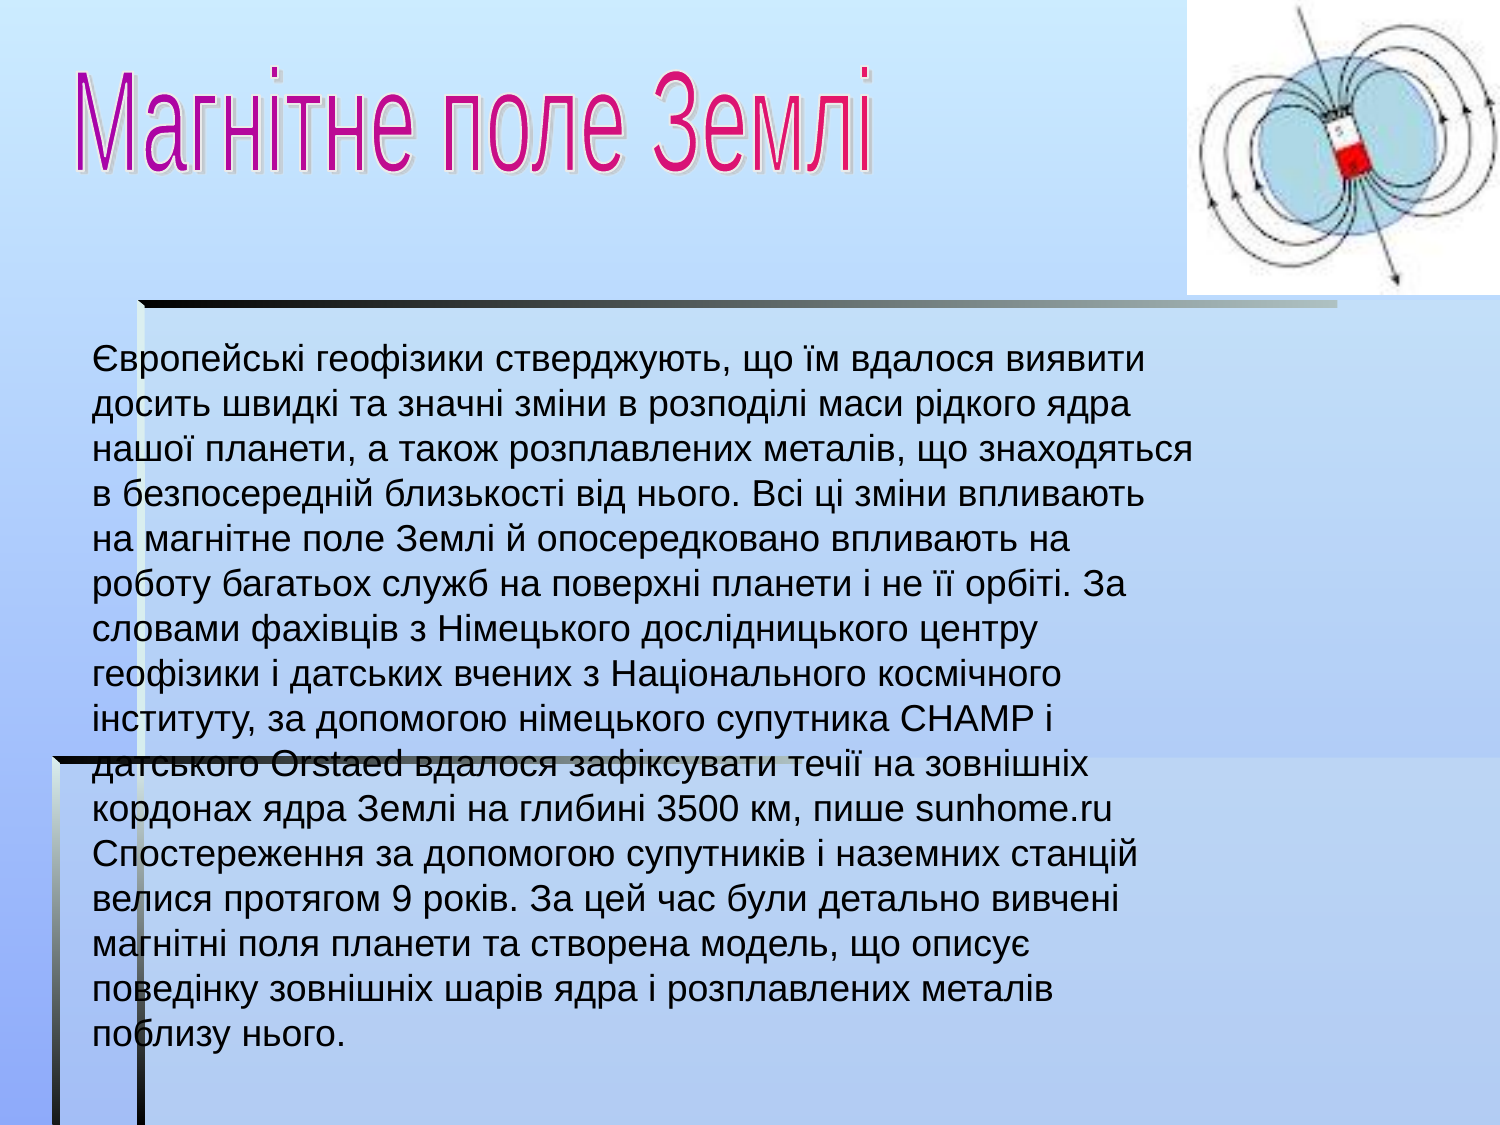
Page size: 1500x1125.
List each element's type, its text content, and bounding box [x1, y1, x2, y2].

text_box Магнітне поле Землі [860, 94, 869, 172]
text_box Магнітне поле Землі [530, 94, 574, 173]
text_box Магнітне поле Землі [193, 94, 217, 172]
text_box Магнітне поле Землі [806, 94, 850, 173]
text_box Магнітне поле Землі [144, 93, 188, 173]
text_box Магнітне поле Землі [488, 93, 529, 173]
text_box Магнітне поле Землі [270, 94, 279, 172]
text_box Магнітне поле Землі [445, 94, 480, 172]
text_box Магнітне поле Землі [753, 94, 801, 172]
text_box Магнітне поле Землі [583, 93, 623, 173]
text_box Магнітне поле Землі [652, 70, 697, 173]
text_box Магнітне поле Землі [372, 93, 413, 173]
text_box Магнітне поле Землі [285, 94, 322, 172]
picture [1187, 0, 1500, 295]
text_box Європейські геофізики стверджують, що їм вдалося виявити досить швидкі та значні зміни в розподілі маси рідкого ядра нашої планети, а також розплавлених металів, що знаходяться в безпосередній близькості від нього. Всі ці зміни впливають на магнітне поле Землі й опосередковано впливають на роботу багатьох служб на поверхні планети і не її орбіті. За словами фахівців з Німецького дослідницького центру геофізики і датських вчених з Національного космічного інституту, за допомогою німецького супутника CHAMP і датського Orstaed вдалося зафіксувати течії на зовнішніх кордонах ядра Землі на глибині 3500 км, пише sunhome.ru Спостереження за допомогою супутників і наземних станцій велися протягом 9 років. За цей час були детально вивчені магнітні поля планети та створена модель, що описує поведінку зовнішніх шарів ядра і розплавлених металів поблизу нього. [77, 326, 1210, 1061]
text_box Магнітне поле Землі [328, 94, 364, 172]
text_box Магнітне поле Землі [704, 93, 745, 173]
text_box Магнітне поле Землі [76, 71, 134, 172]
text_box Магнітне поле Землі [224, 94, 260, 172]
